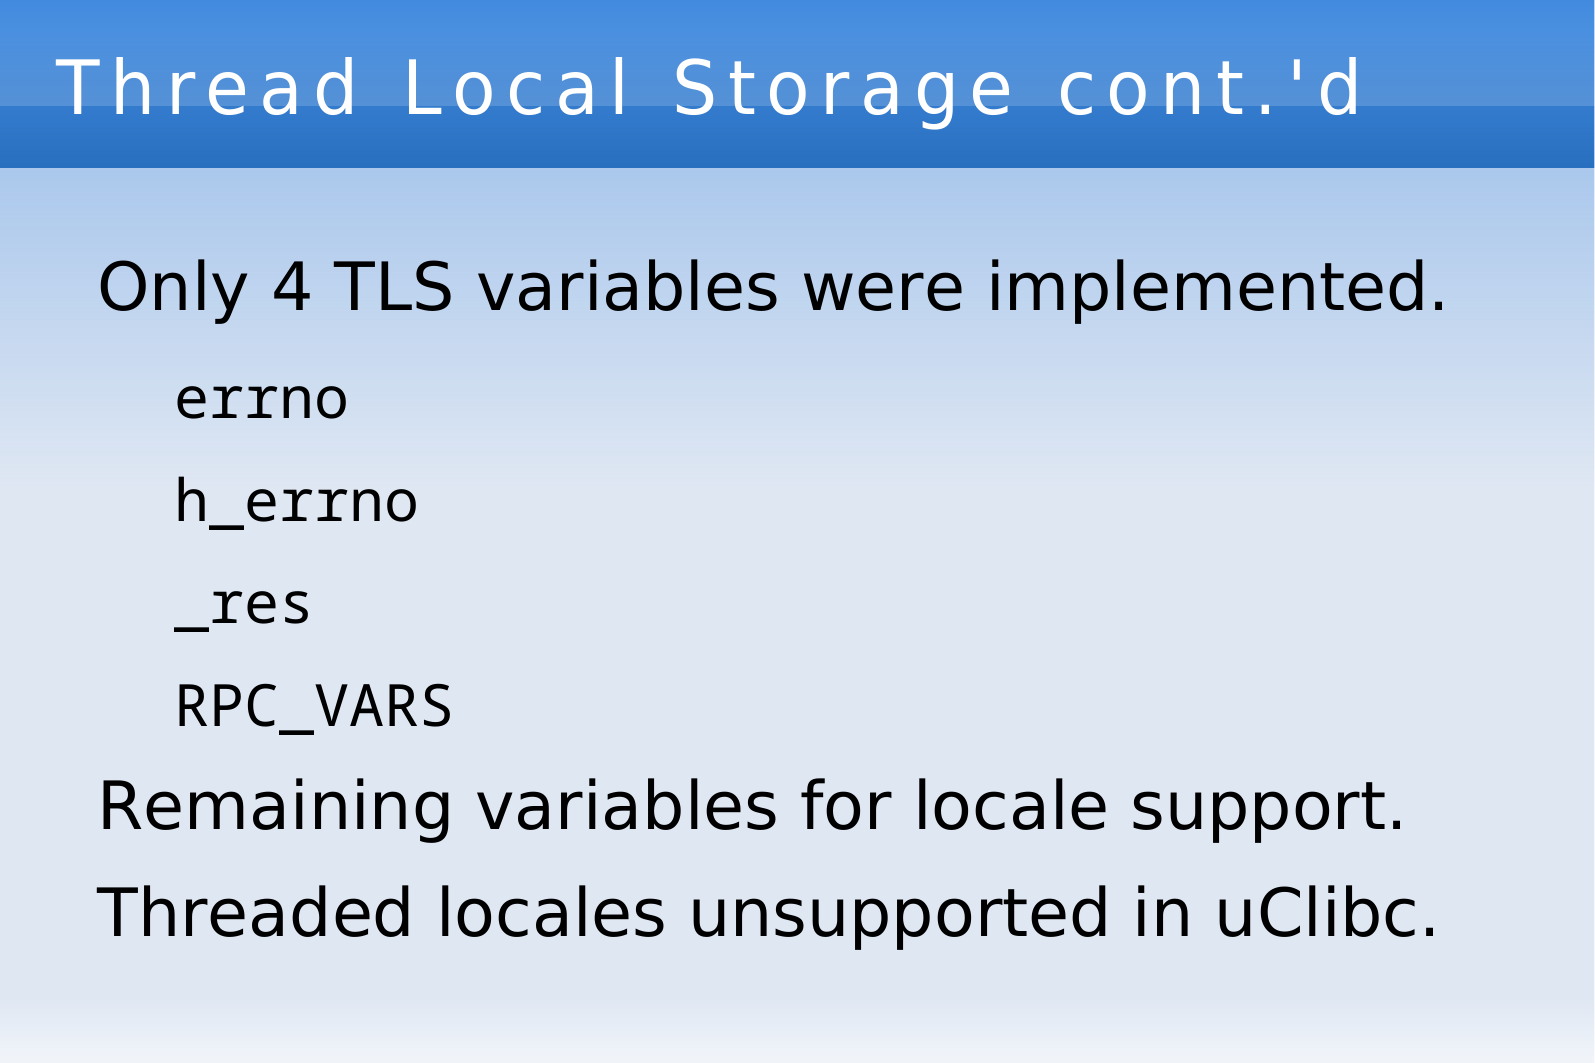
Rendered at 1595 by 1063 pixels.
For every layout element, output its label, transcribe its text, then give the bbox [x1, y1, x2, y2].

title Thread Local Storage cont.'d [56, 25, 1538, 153]
picture [0, 0, 1595, 1063]
list Only 4 TLS variables were implemented. errno h_errno _res RPC_VARS Remaining variables for locale support. Threaded locales unsupported in uClibc. [79, 248, 1515, 951]
